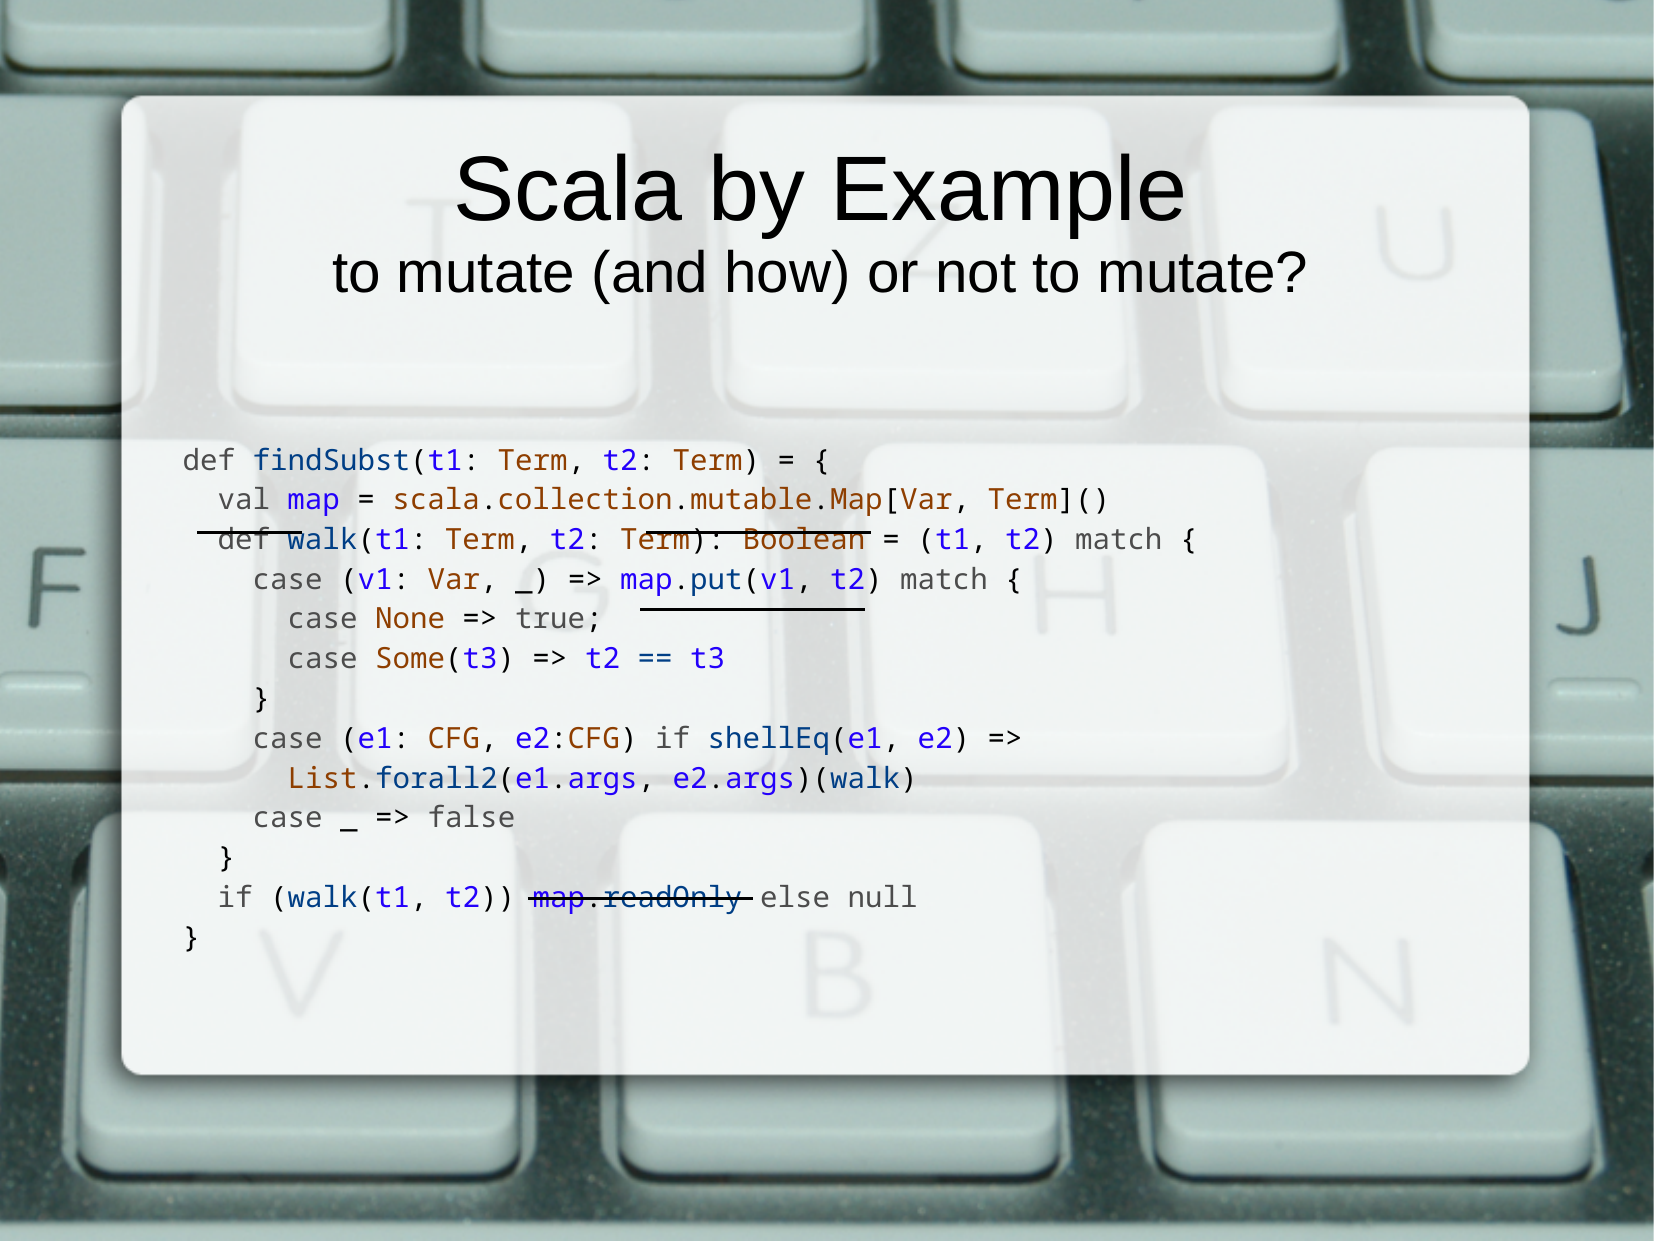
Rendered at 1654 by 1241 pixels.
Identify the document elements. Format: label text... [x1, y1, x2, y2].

title Scala by Example to mutate (and how) or not to mutate? [135, 117, 1506, 325]
subtitle def findSubst(t1: Term, t2: Term) = { val map = scala.collection.mutable.Map[Var, Term]() def walk(t1: Term, t2: Term): Boolean = (t1, t2) match { case (v1: Var, _) => map.put(v1, t2) match { case None => true; case Some(t3) => t2 == t3 } case (e1: CFG, e2:CFG) if shellEq(e1, e2) => List.forall2(e1.args, e2.args)(walk) case _ => false } if (walk(t1, t2)) map.readOnly else null } [147, 350, 1506, 1045]
picture [0, 0, 1654, 1241]
